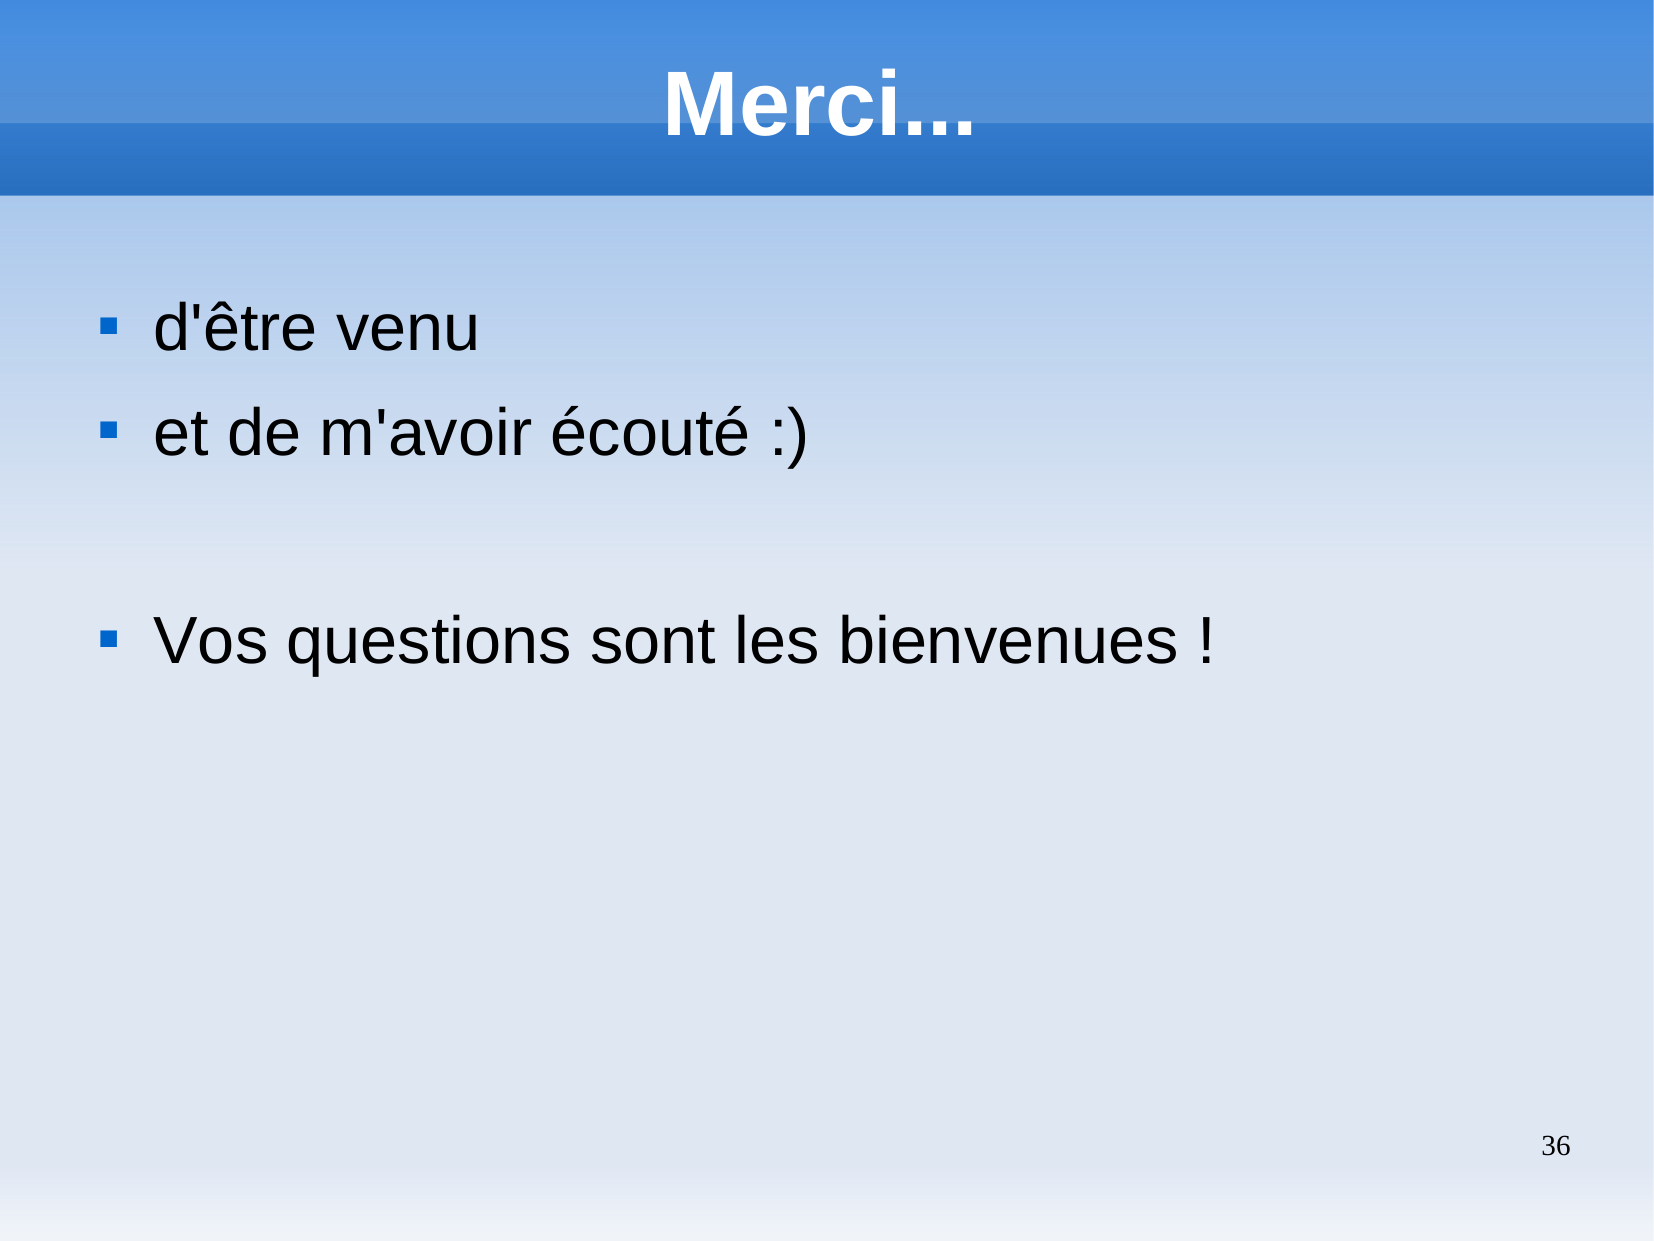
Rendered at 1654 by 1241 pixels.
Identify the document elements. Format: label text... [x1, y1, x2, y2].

list d'être venu et de m'avoir écouté :) Vos questions sont les bienvenues ! [82, 290, 1571, 1109]
picture [0, 0, 1654, 1241]
title Merci... [76, 0, 1565, 208]
